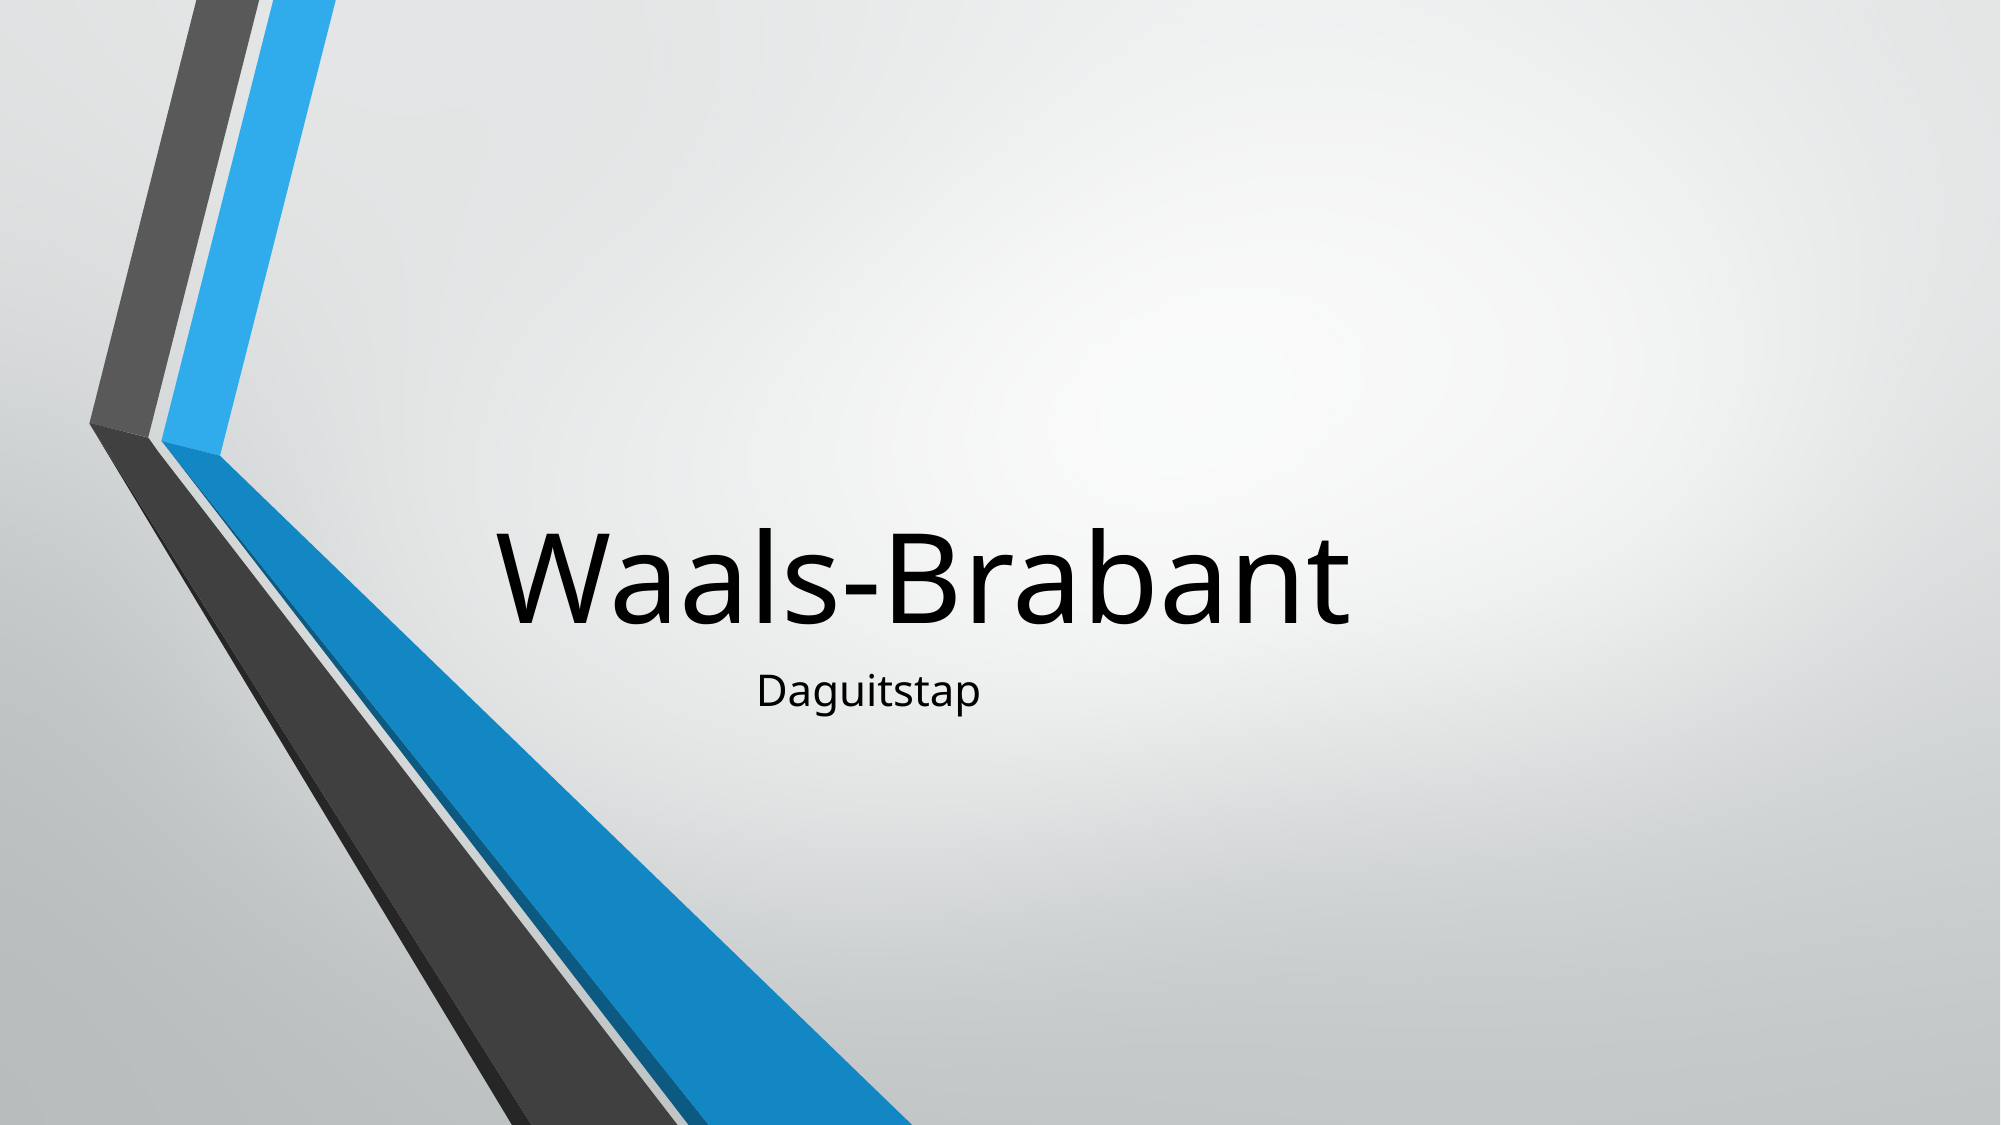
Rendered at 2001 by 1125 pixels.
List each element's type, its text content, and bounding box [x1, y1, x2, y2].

subtitle Daguitstap [740, 655, 1887, 884]
title Waals-Brabant [480, 226, 1887, 656]
